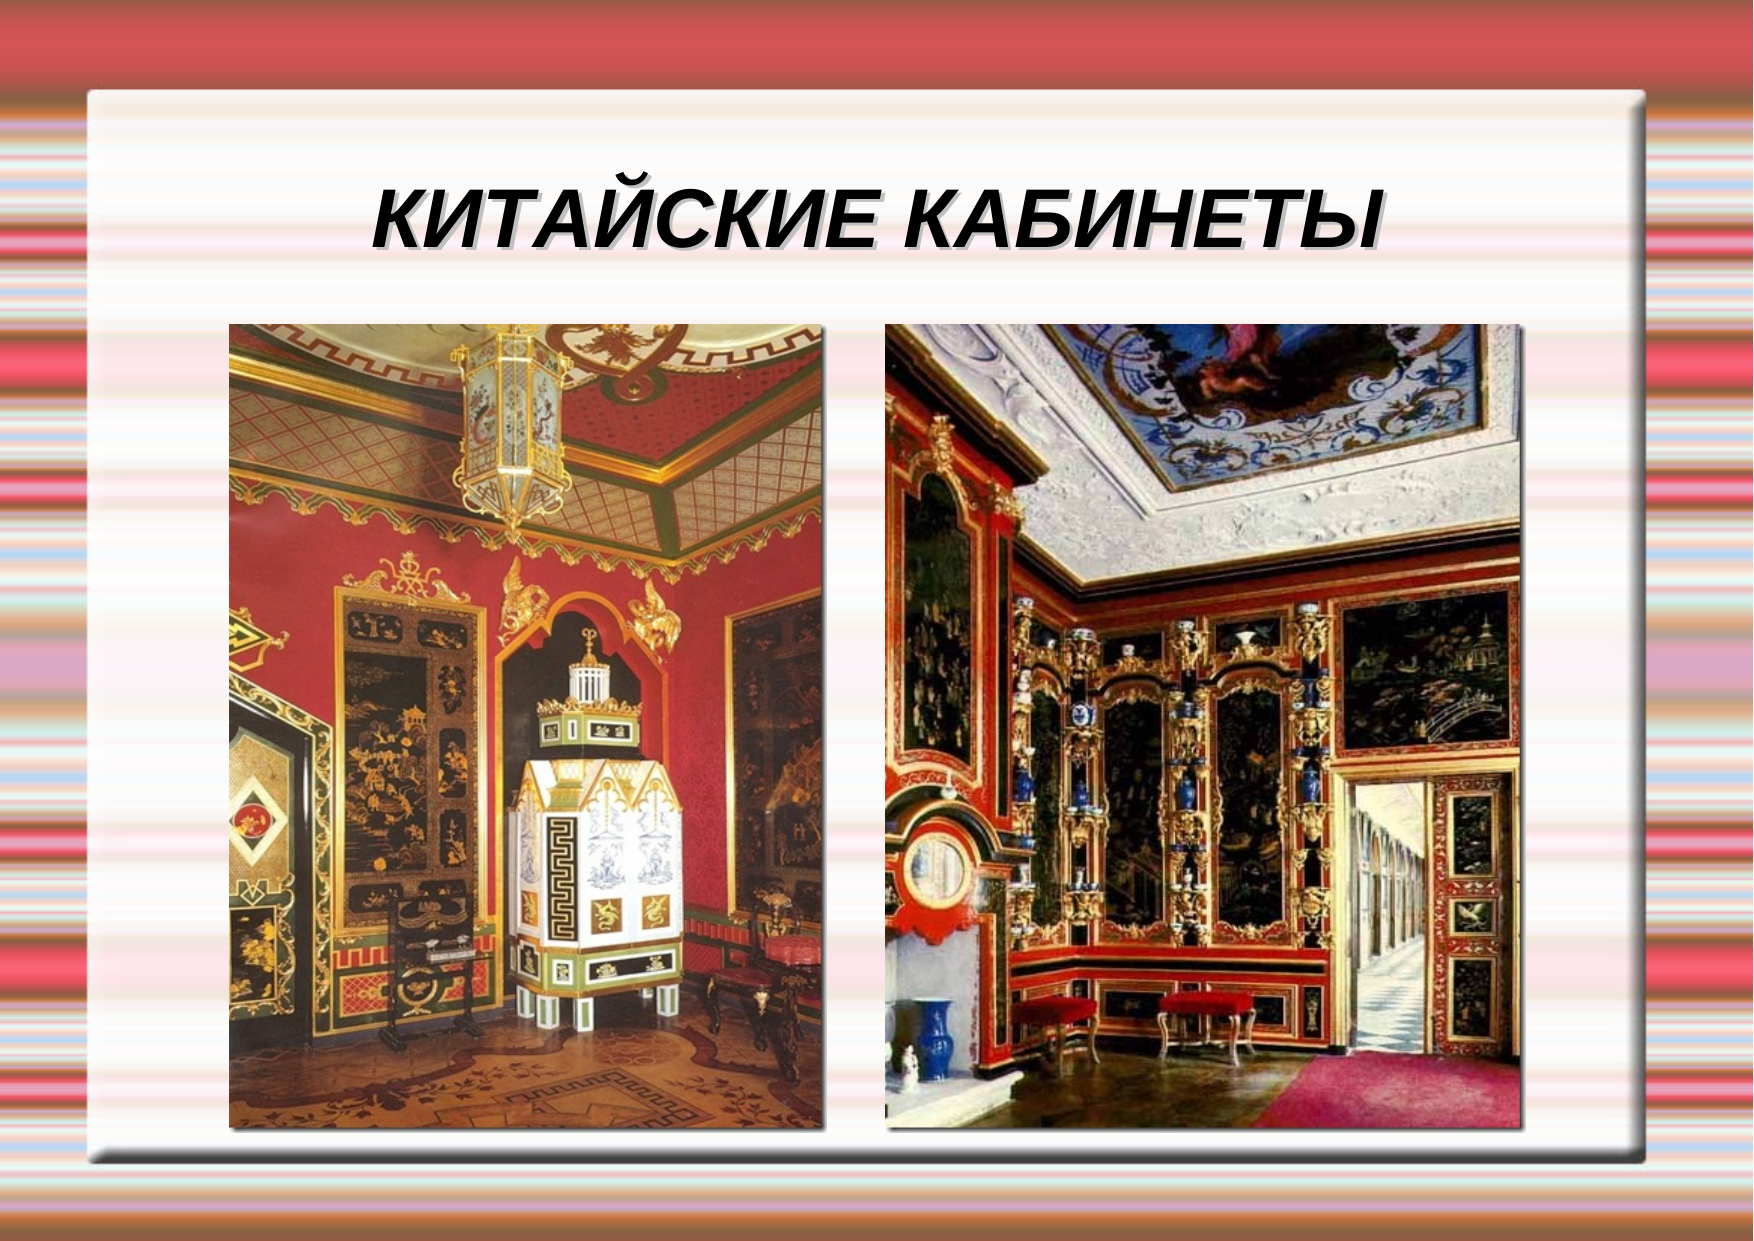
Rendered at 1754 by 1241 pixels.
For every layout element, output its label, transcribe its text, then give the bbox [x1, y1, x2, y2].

picture [0, 0, 1754, 1241]
title КИТАЙСКИЕ КАБИНЕТЫ [128, 114, 1627, 322]
